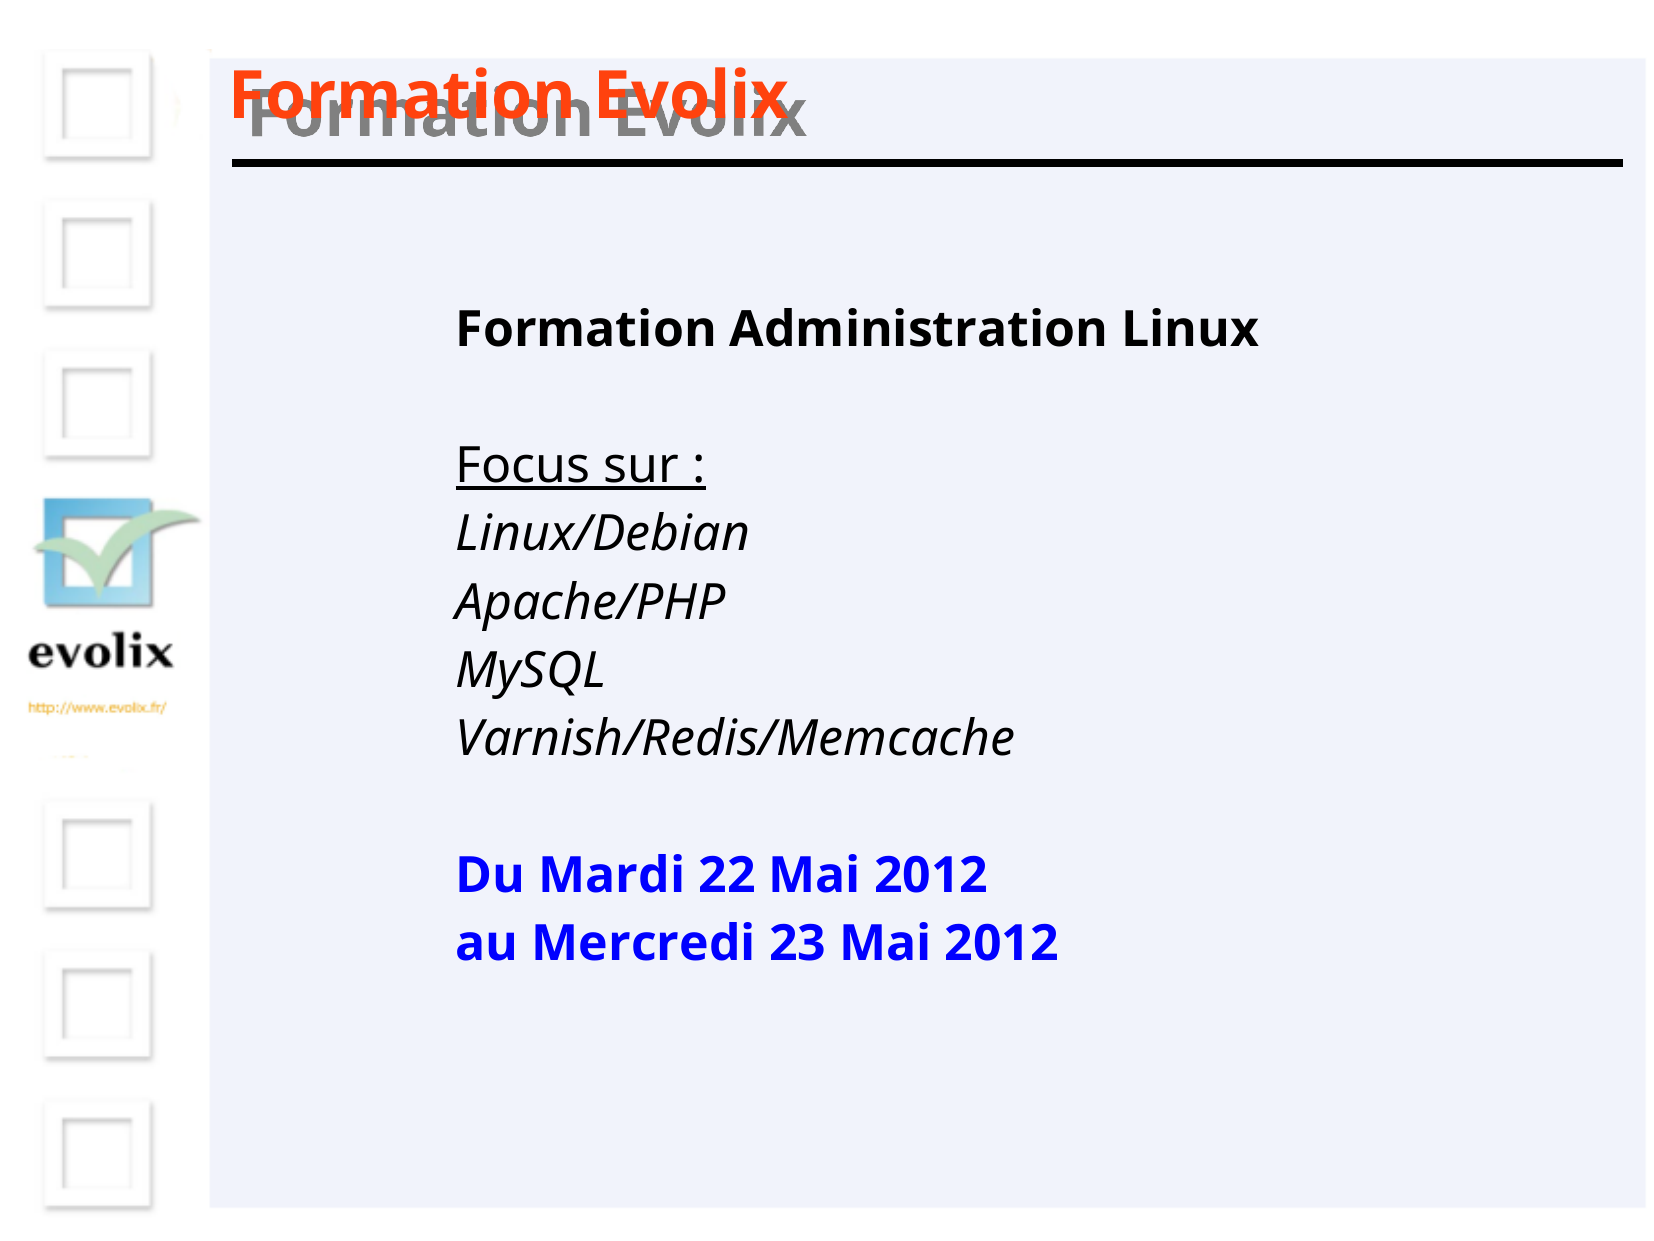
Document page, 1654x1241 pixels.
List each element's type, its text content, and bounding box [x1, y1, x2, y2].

text_box Formation Evolix [228, 48, 1403, 200]
picture [0, 49, 1654, 1218]
text_box Formation Administration Linux Focus sur : Linux/Debian Apache/PHP MySQL Varnish/Redis/Memcache Du Mardi 22 Mai 2012 au Mercredi 23 Mai 2012 [455, 292, 1310, 1040]
